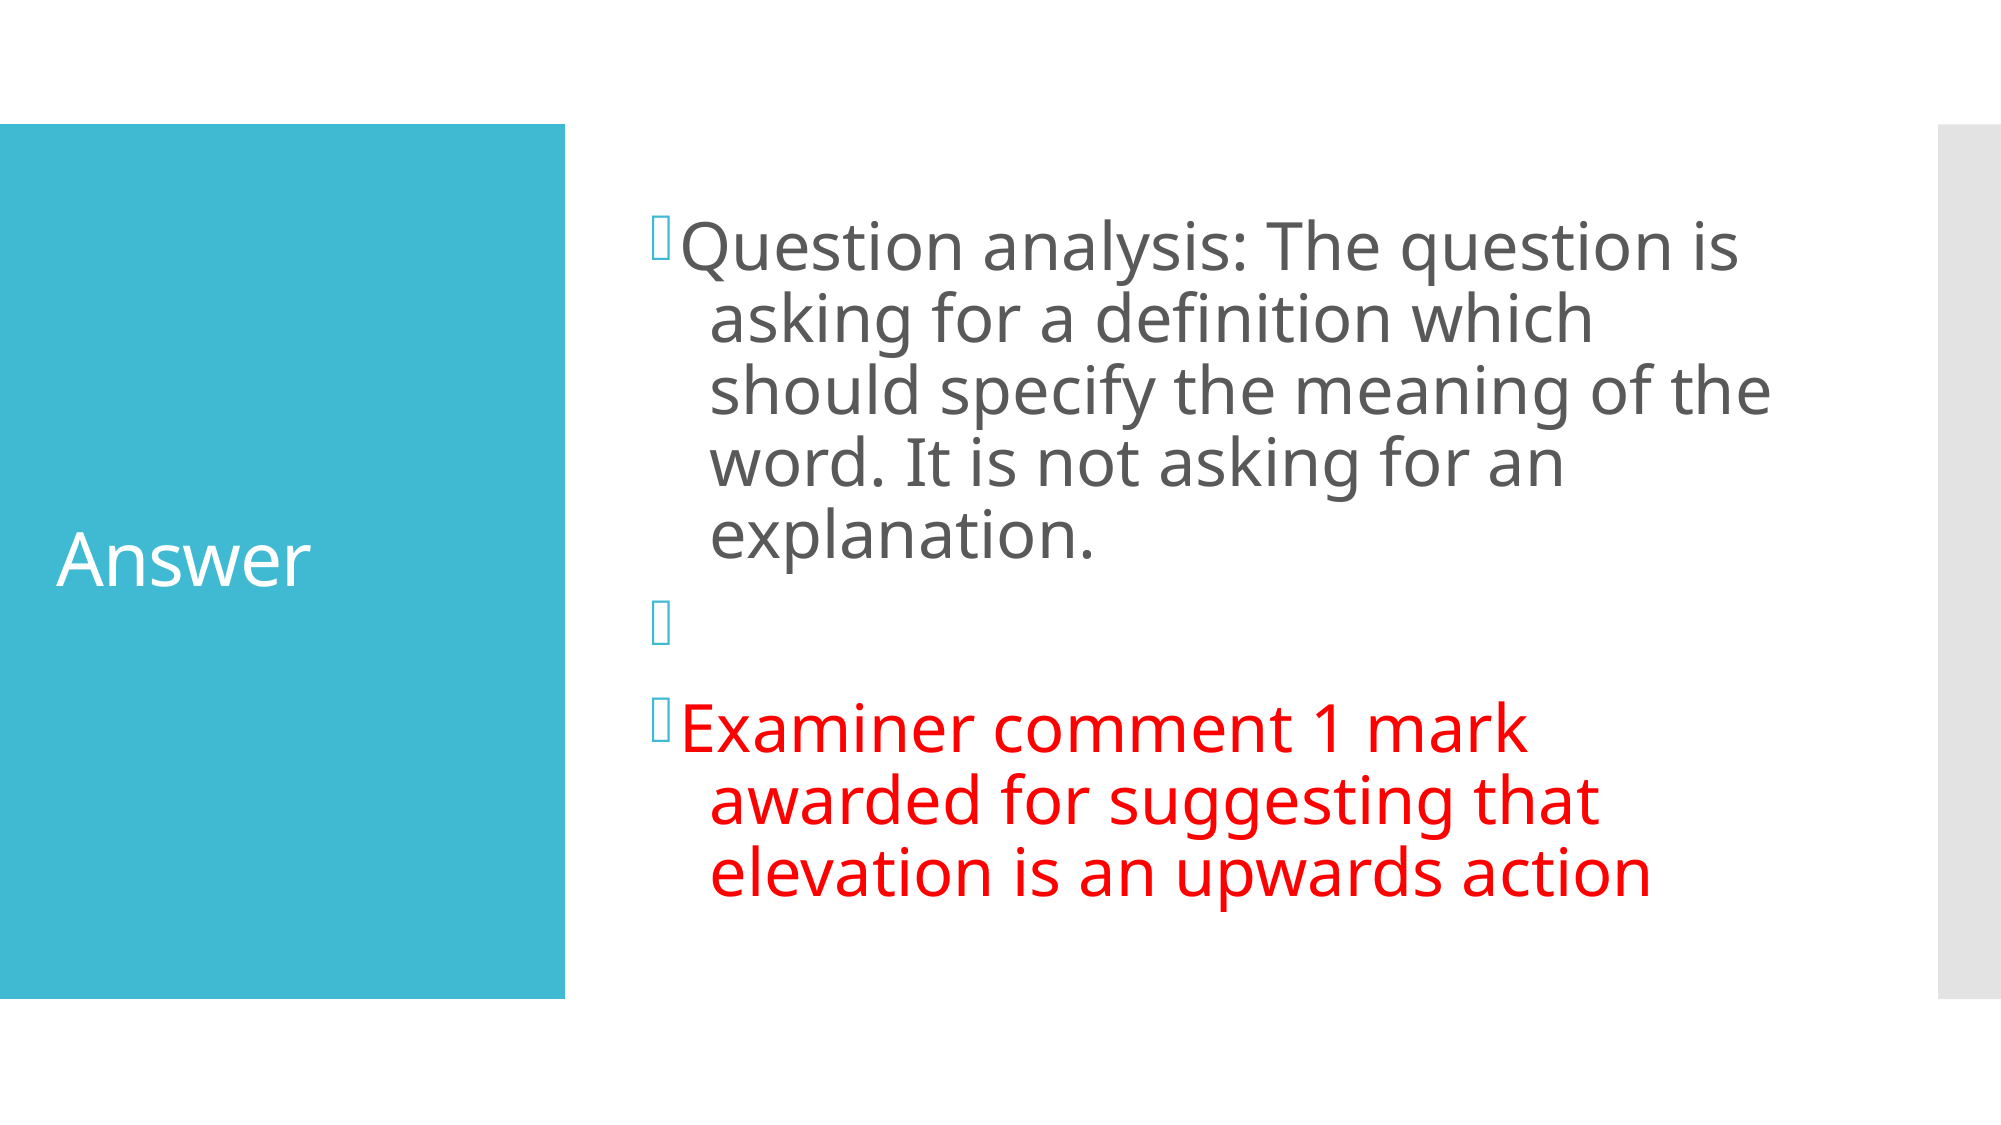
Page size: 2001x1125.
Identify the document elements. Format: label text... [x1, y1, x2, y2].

list Question analysis: The question is asking for a definition which should specify the meaning of the word. It is not asking for an explanation. Examiner comment 1 mark awarded for suggesting that elevation is an upwards action [634, 141, 1835, 982]
title Answer [41, 184, 526, 940]
